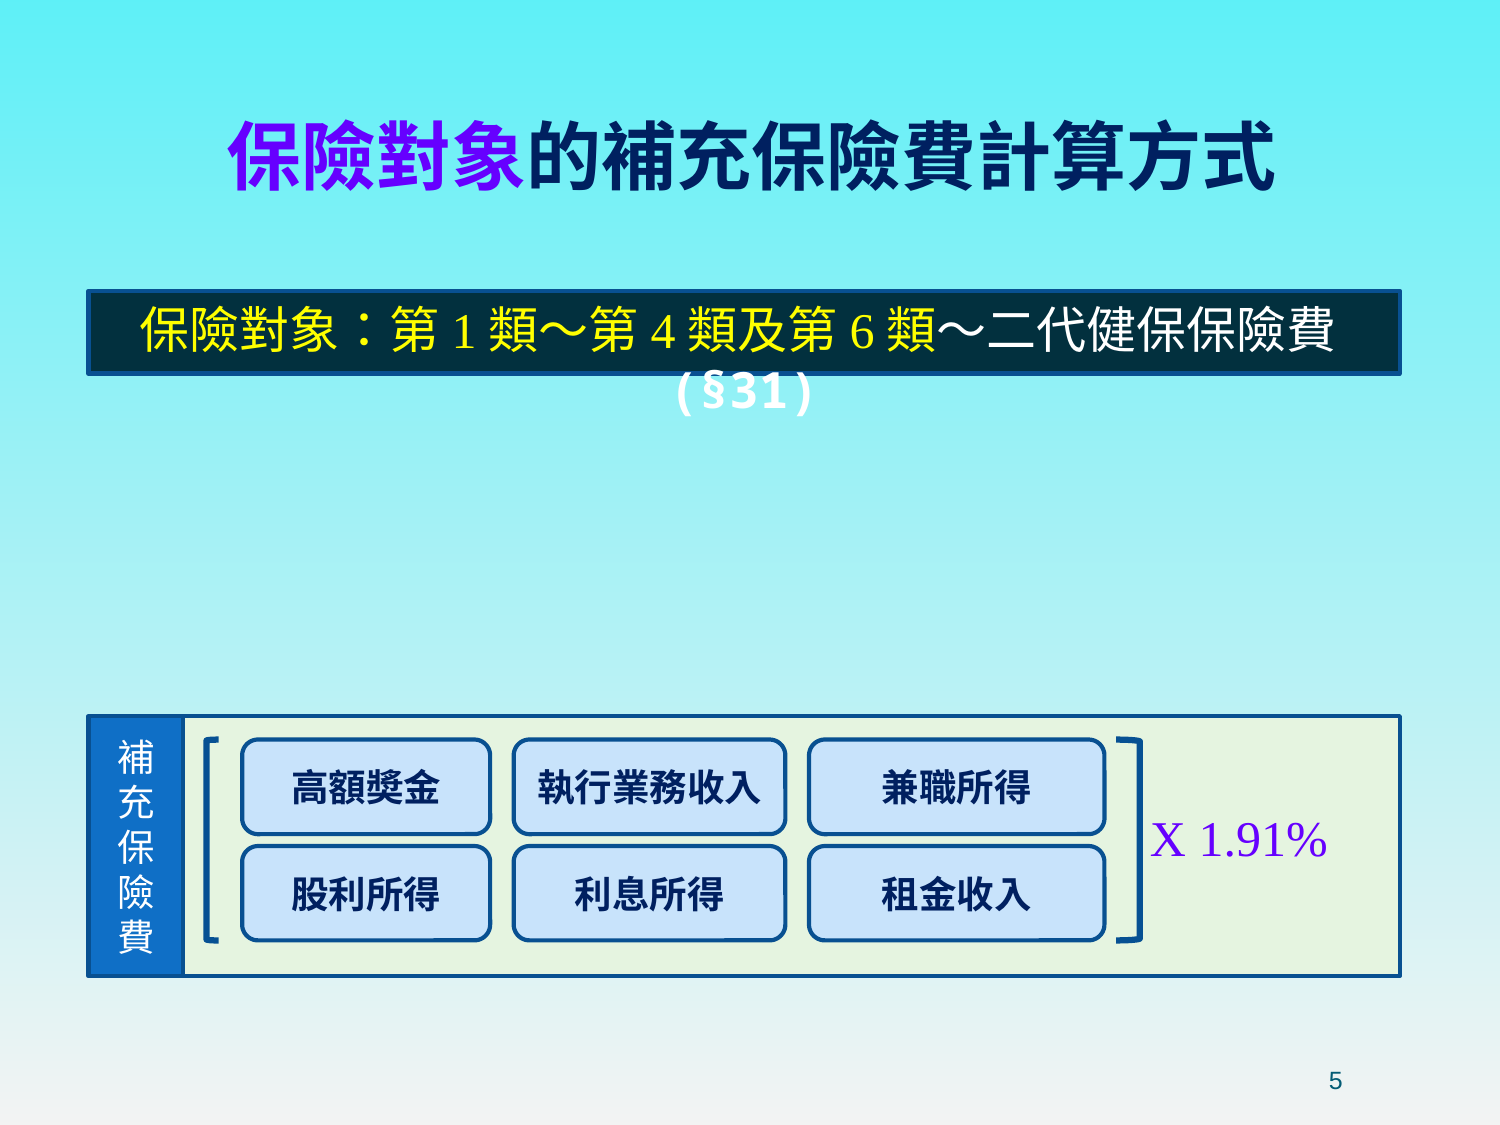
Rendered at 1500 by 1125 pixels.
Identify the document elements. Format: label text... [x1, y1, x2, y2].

text_box 高額奬金 [242, 739, 491, 835]
text_box 股利所得 [242, 846, 491, 941]
text_box X 1.91% [1133, 798, 1344, 875]
text_box 保險對象：第1類～第4類及第6類～二代健保保險費(§31) [88, 291, 1400, 374]
text_box 補充保險費 [88, 716, 183, 976]
text_box 租金收入 [809, 846, 1105, 941]
text_box 保險對象的補充保險費計算方式 [159, 102, 1459, 307]
text_box 執行業務收入 [513, 739, 786, 835]
text_box [183, 716, 1400, 976]
text_box 利息所得 [513, 846, 786, 941]
text_box 5 [1328, 1034, 1454, 1095]
text_box 兼職所得 [809, 739, 1105, 835]
